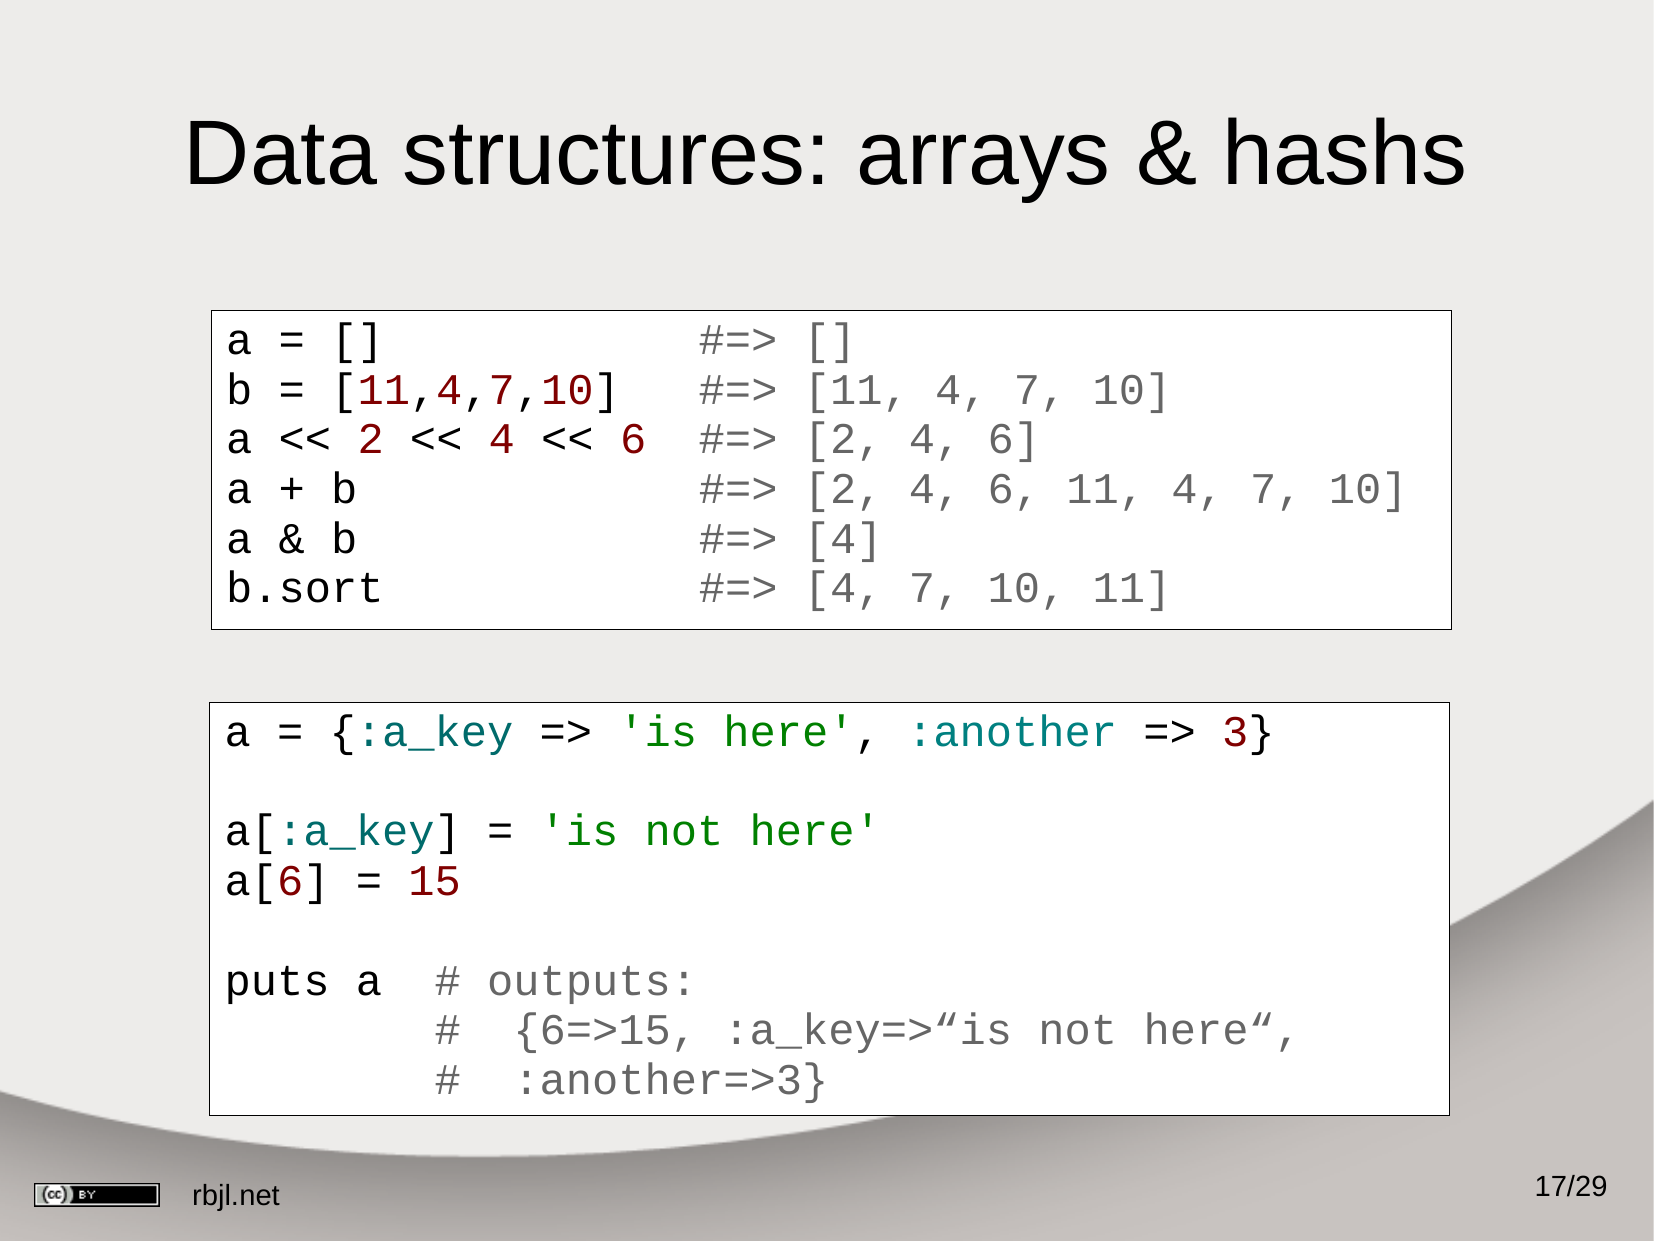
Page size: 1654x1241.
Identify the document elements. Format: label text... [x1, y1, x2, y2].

title Data structures: arrays & hashs [82, 49, 1571, 257]
text_box a = [] #=> [] b = [11,4,7,10] #=> [11, 4, 7, 10] a << 2 << 4 << 6 #=> [2, 4, 6] a + b #=> [2, 4, 6, 11, 4, 7, 10] a & b #=> [4] b.sort #=> [4, 7, 10, 11] [211, 310, 1452, 630]
text_box a = {:a_key => 'is here', :another => 3} a[:a_key] = 'is not here' a[6] = 15 puts a # outputs: # {6=>15, :a_key=>“is not here“, # :another=>3} [209, 702, 1450, 1116]
picture [0, 0, 1654, 1241]
